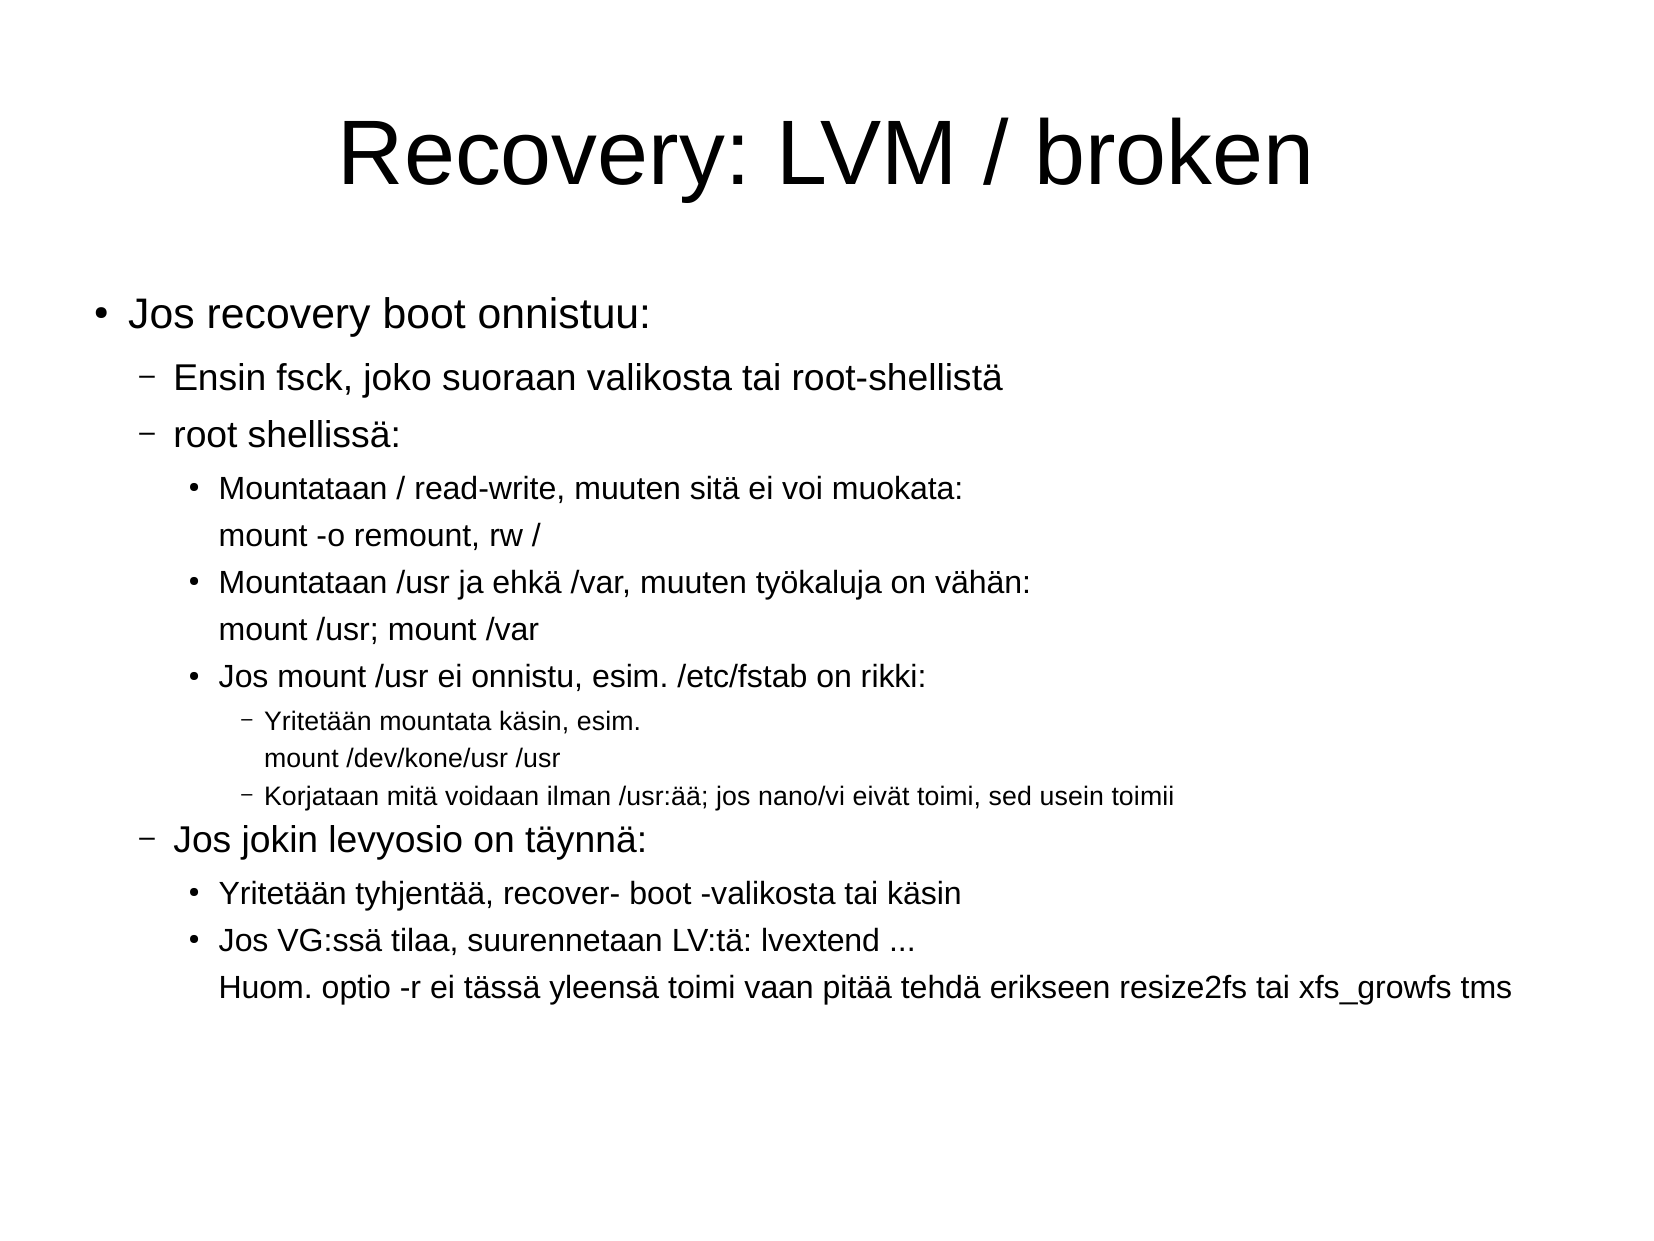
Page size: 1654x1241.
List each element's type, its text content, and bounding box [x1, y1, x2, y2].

list Jos recovery boot onnistuu: Ensin fsck, joko suoraan valikosta tai root-shellistä root shellissä: Mountataan / read-write, muuten sitä ei voi muokata: mount -o remount, rw / Mountataan /usr ja ehkä /var, muuten työkaluja on vähän: mount /usr; mount /var Jos mount /usr ei onnistu, esim. /etc/fstab on rikki: Yritetään mountata käsin, esim. mount /dev/kone/usr /usr Korjataan mitä voidaan ilman /usr:ää; jos nano/vi eivät toimi, sed usein toimii Jos jokin levyosio on täynnä: Yritetään tyhjentää, recover- boot -valikosta tai käsin Jos VG:ssä tilaa, suurennetaan LV:tä: lvextend ... Huom. optio -r ei tässä yleensä toimi vaan pitää tehdä erikseen resize2fs tai xfs_growfs tms [82, 290, 1571, 1010]
title Recovery: LVM / broken [82, 49, 1571, 257]
